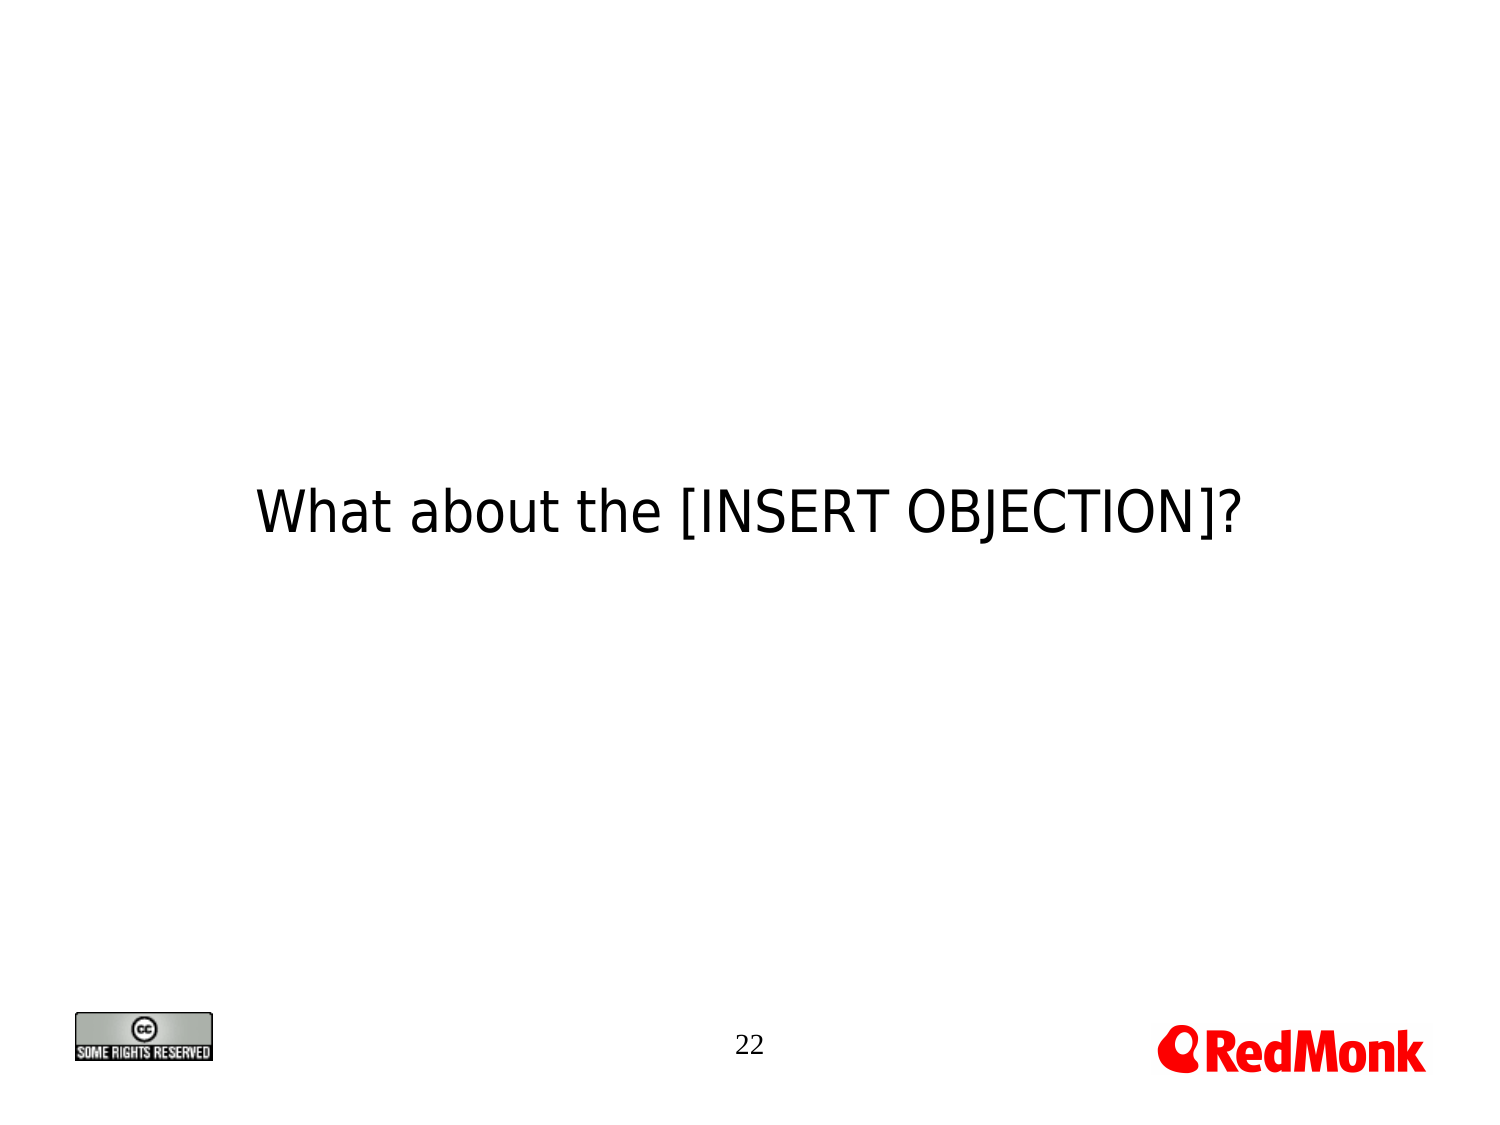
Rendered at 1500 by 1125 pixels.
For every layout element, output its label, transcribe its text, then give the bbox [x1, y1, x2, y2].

text_box What about the [INSERT OBJECTION]? [112, 474, 1388, 916]
picture [75, 1012, 213, 1061]
picture [1151, 1023, 1433, 1075]
